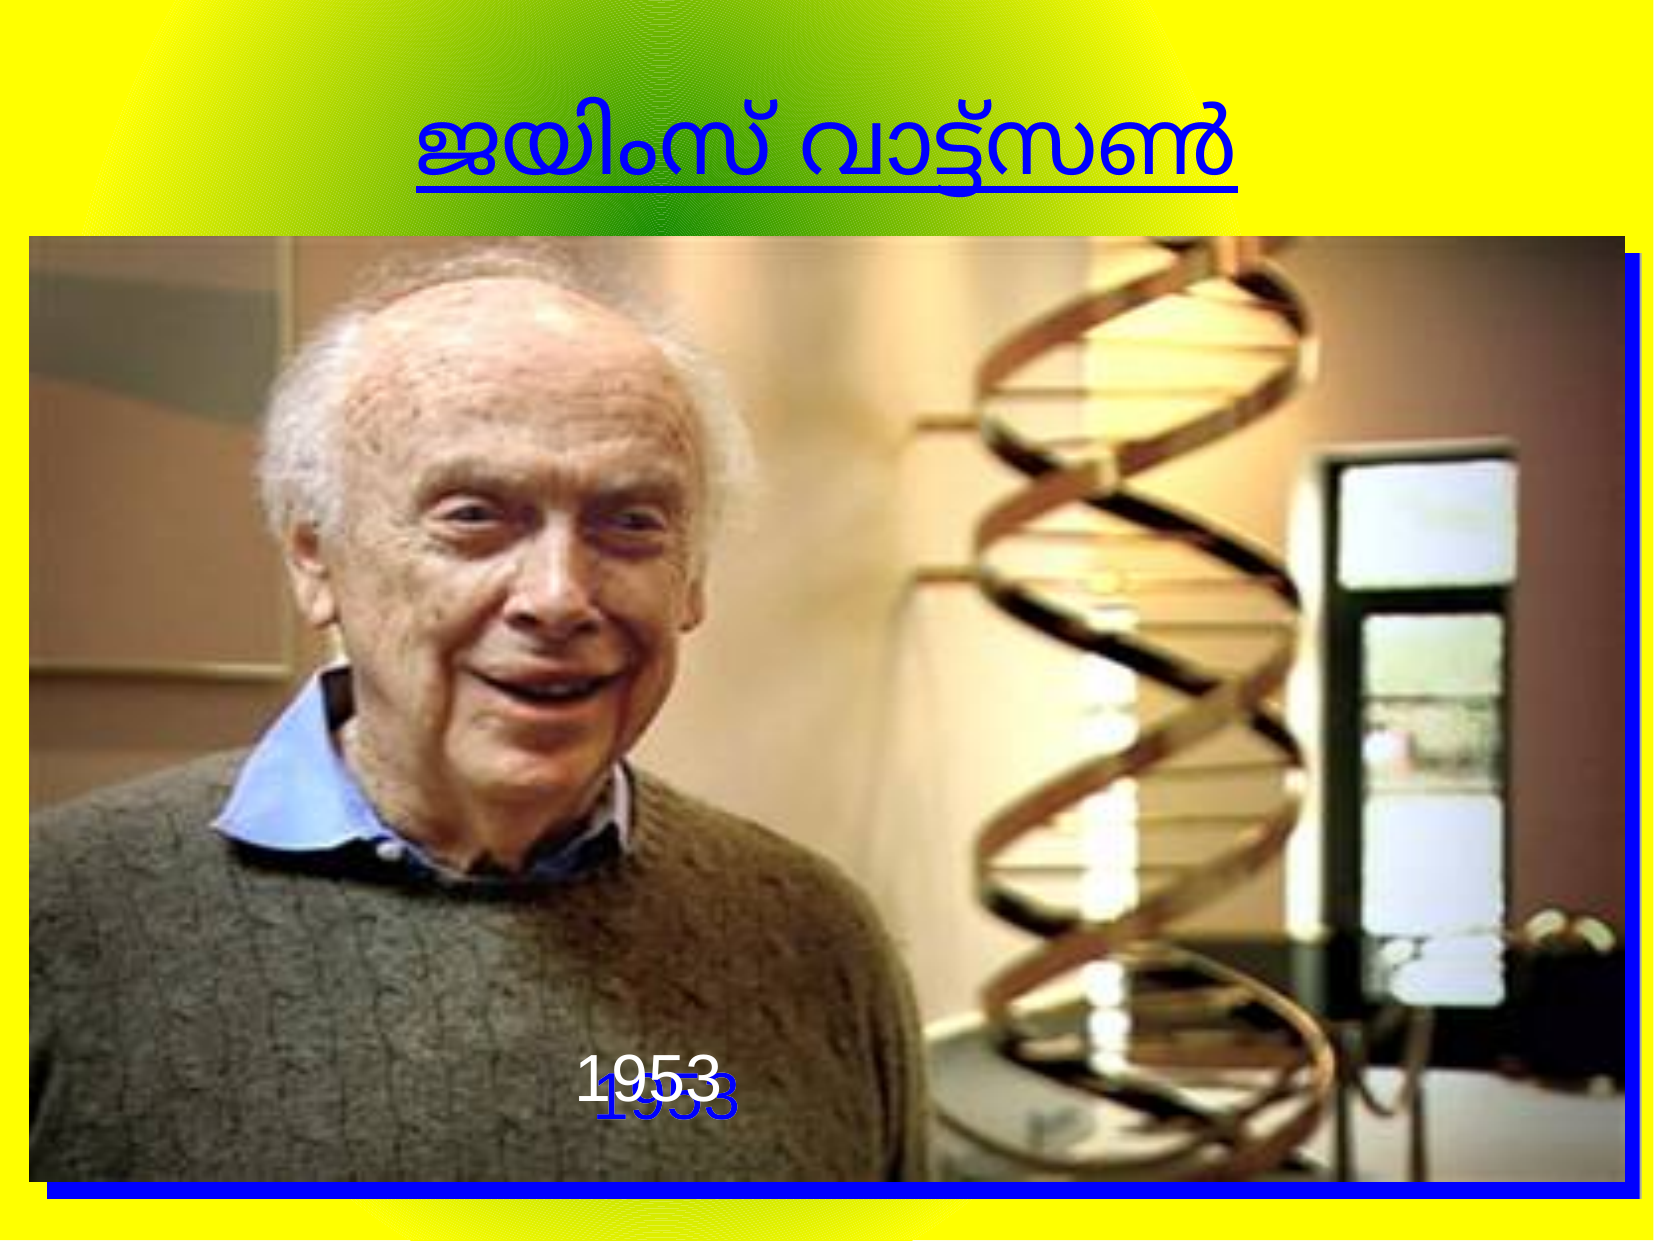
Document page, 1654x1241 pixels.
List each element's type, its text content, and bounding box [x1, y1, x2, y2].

picture [29, 236, 1625, 1182]
text_box 1953 [559, 1033, 739, 1124]
title ജയിംസ് വാട്ട്സണ്‍ [82, 56, 1571, 250]
